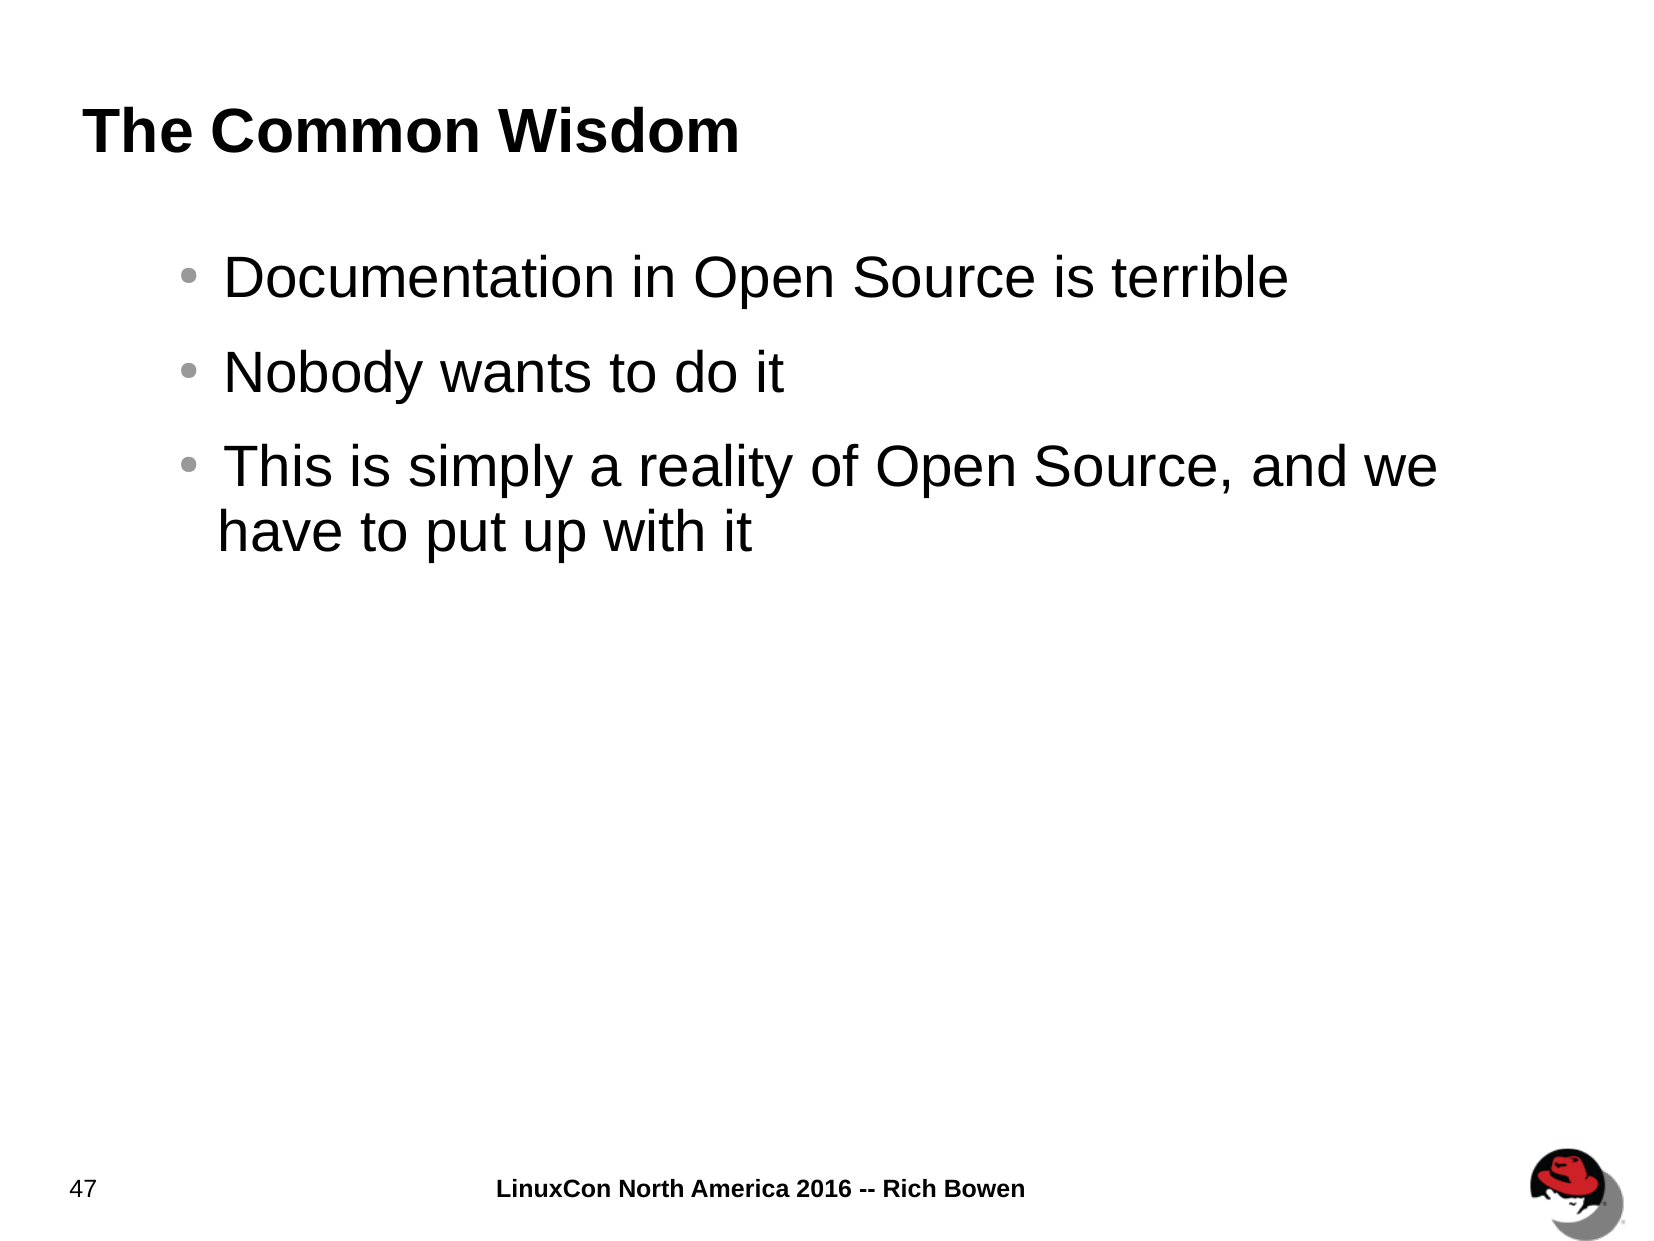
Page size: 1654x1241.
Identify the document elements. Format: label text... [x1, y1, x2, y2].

list Documentation in Open Source is terrible Nobody wants to do it This is simply a reality of Open Source, and we have to put up with it [86, 244, 1576, 1039]
picture [1529, 1146, 1613, 1224]
title The Common Wisdom [82, 37, 1571, 226]
